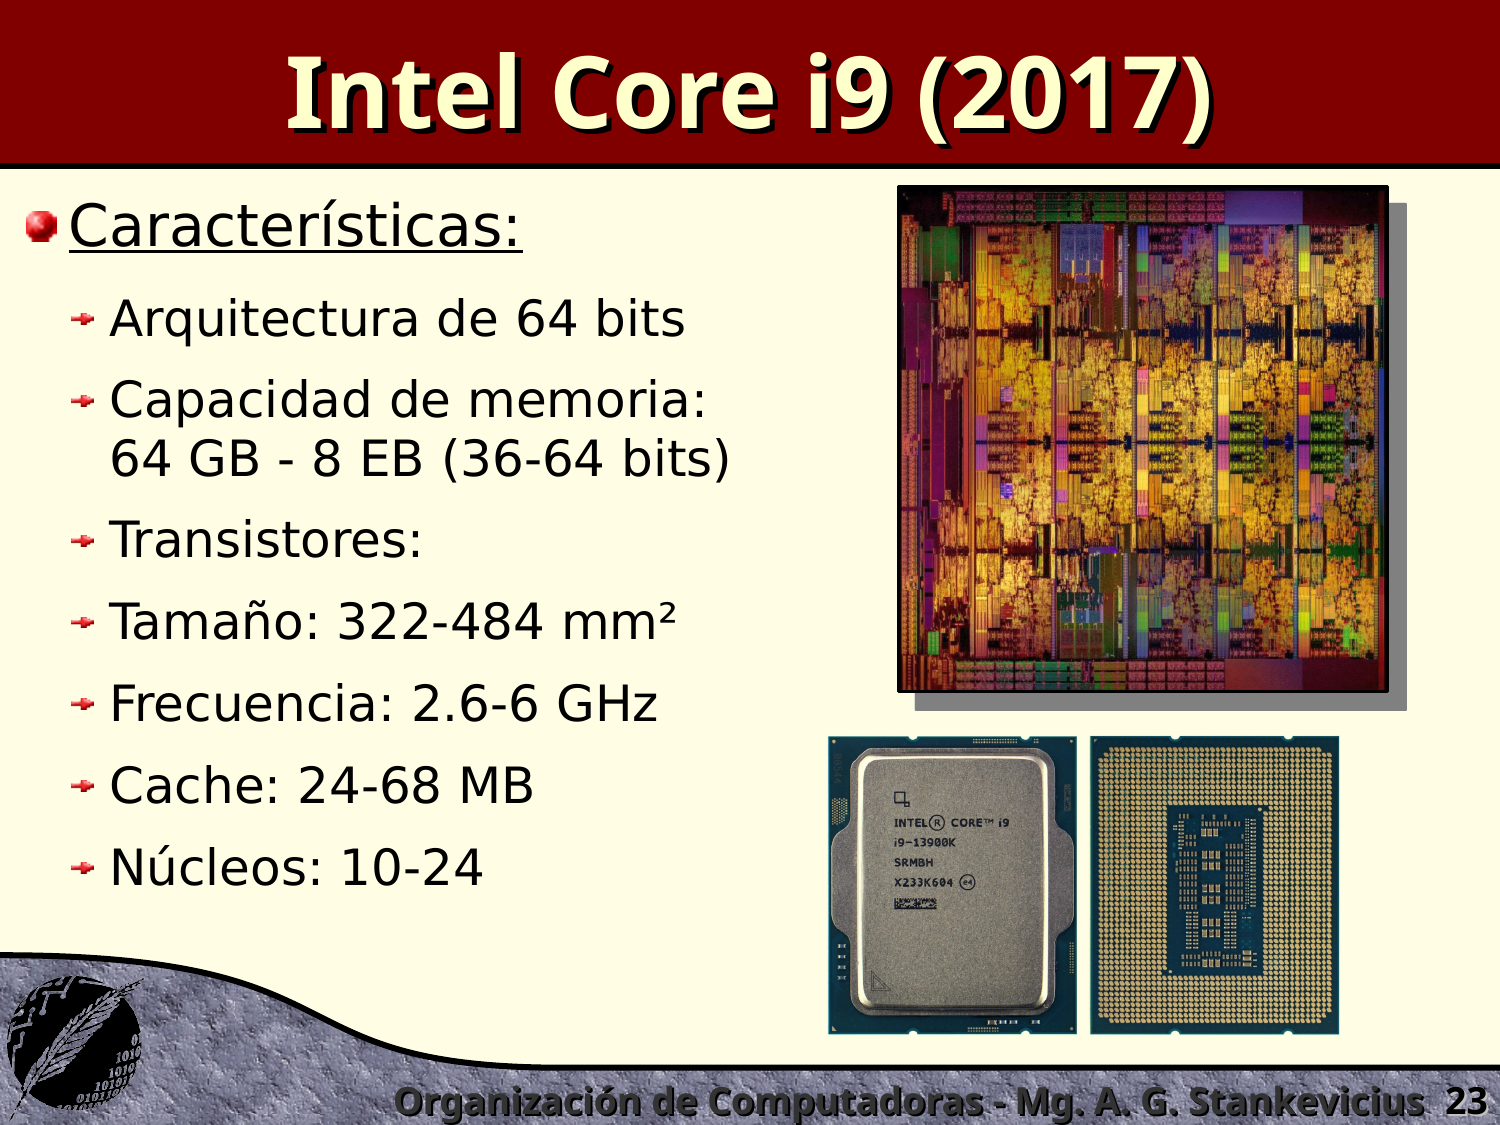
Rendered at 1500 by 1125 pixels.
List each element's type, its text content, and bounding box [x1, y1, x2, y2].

picture [816, 727, 1351, 1044]
picture [448, 1100, 455, 1110]
picture [0, 959, 1500, 1125]
picture [802, 1100, 806, 1110]
picture [1058, 1100, 1065, 1110]
list Características: Arquitectura de 64 bits Capacidad de memoria: 64 GB - 8 EB (36-64 bits) Transistores: Tamaño: 322-484 mm² Frecuencia: 2.6-6 GHz Cache: 24-68 MB Núcleos: 10-24 [11, 192, 1486, 898]
title Intel Core i9 (2017) [15, 5, 1485, 160]
picture [900, 187, 1386, 690]
